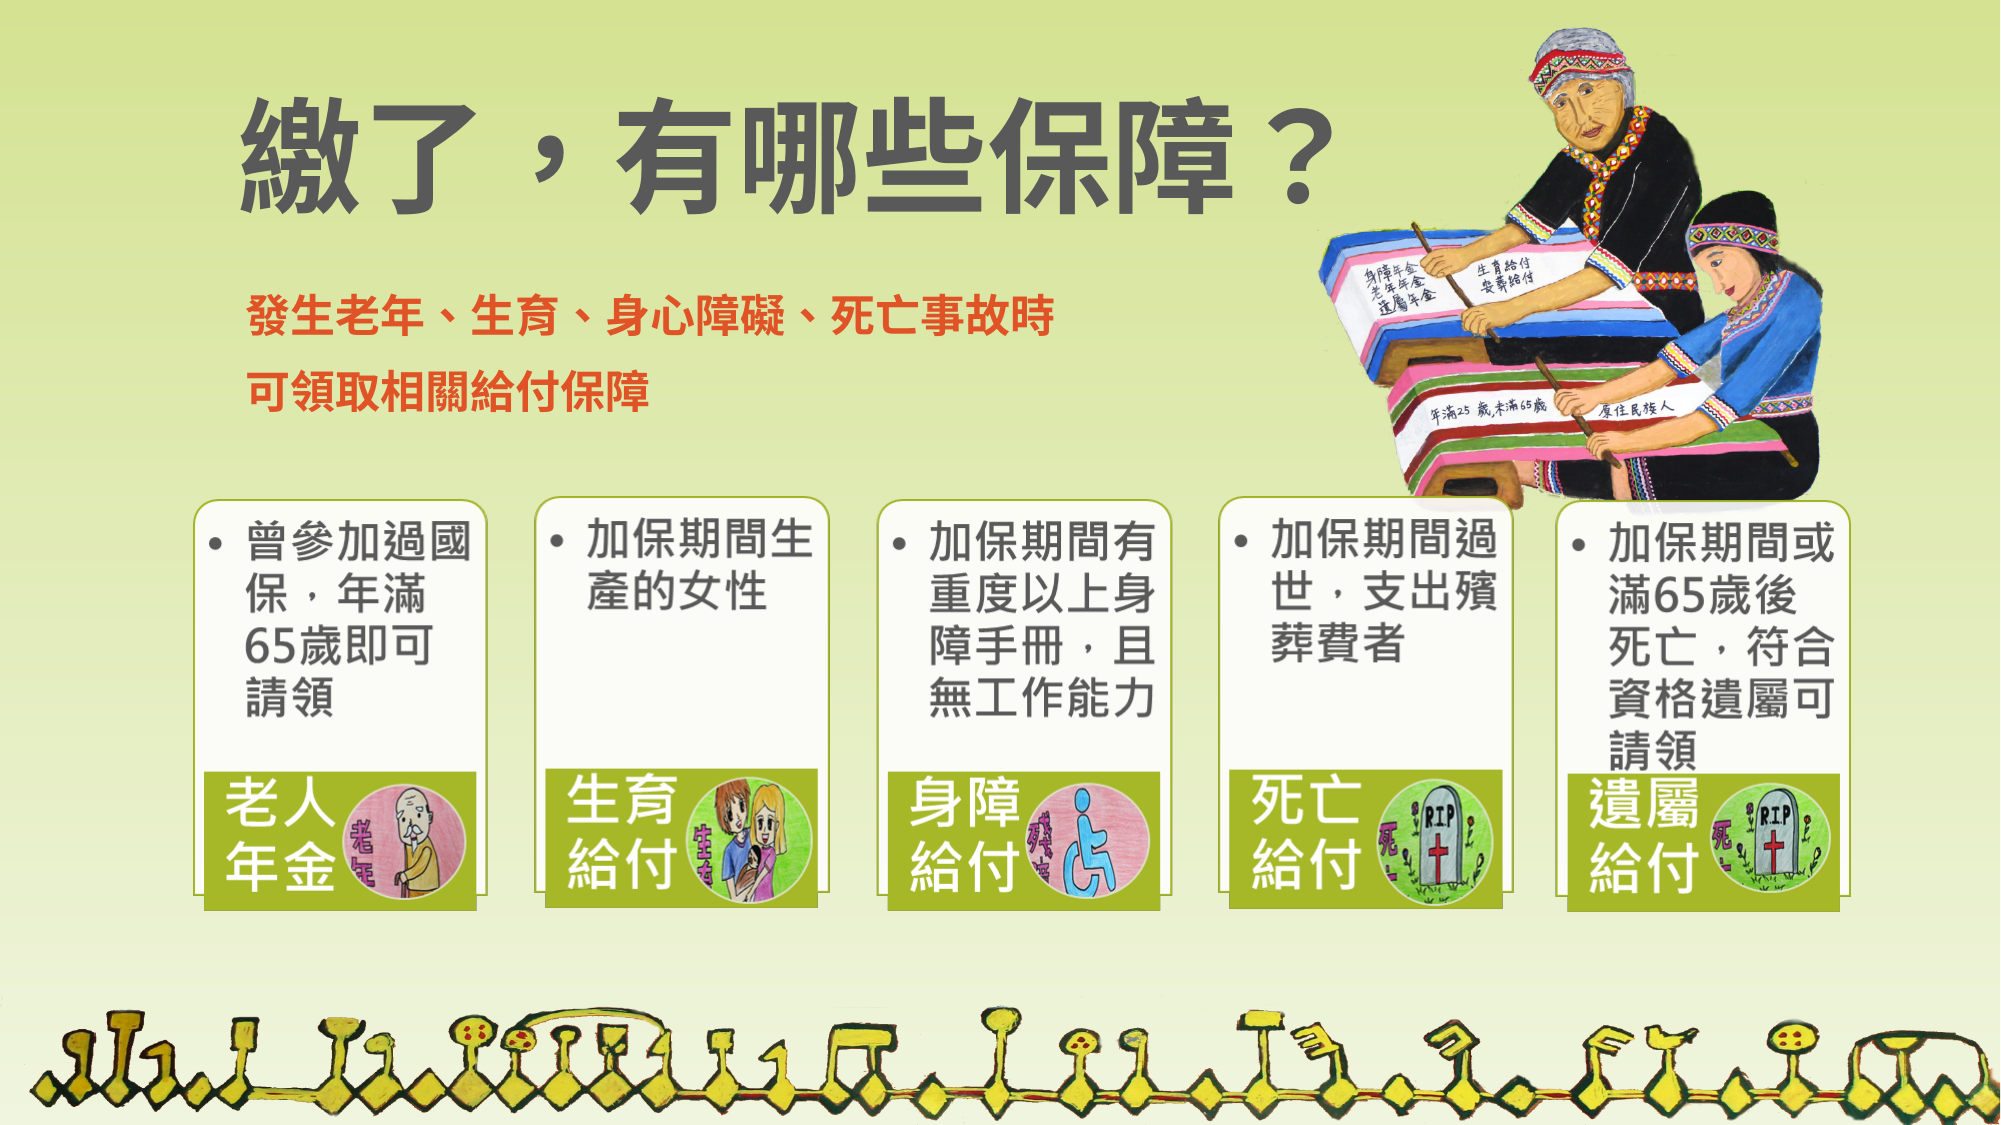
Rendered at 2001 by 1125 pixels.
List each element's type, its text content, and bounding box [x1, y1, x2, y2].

picture [166, 20, 1877, 968]
list 發生老年、生育、身心障礙、死亡事故時 可領取相關給付保障 [237, 282, 1288, 433]
picture [0, 992, 2001, 1125]
title 繳了，有哪些保障？ [229, 58, 1402, 246]
